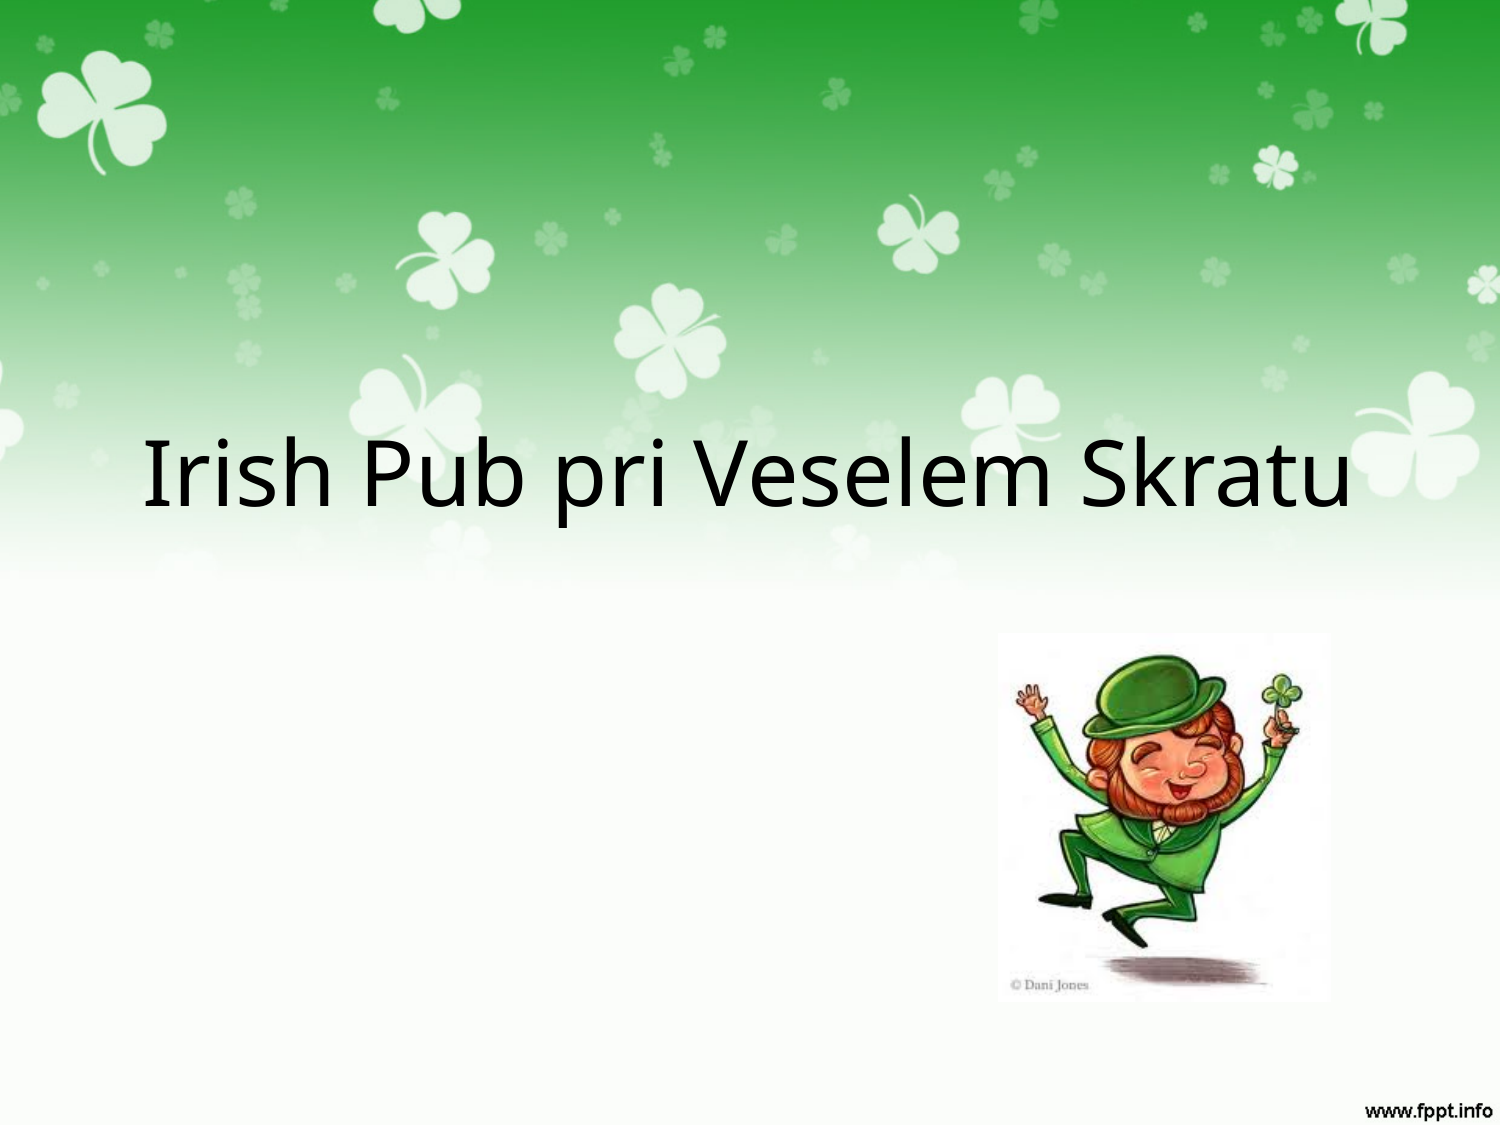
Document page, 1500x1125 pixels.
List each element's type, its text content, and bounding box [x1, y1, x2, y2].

picture [0, 0, 1500, 1125]
title Irish Pub pri Veselem Skratu [112, 349, 1388, 591]
